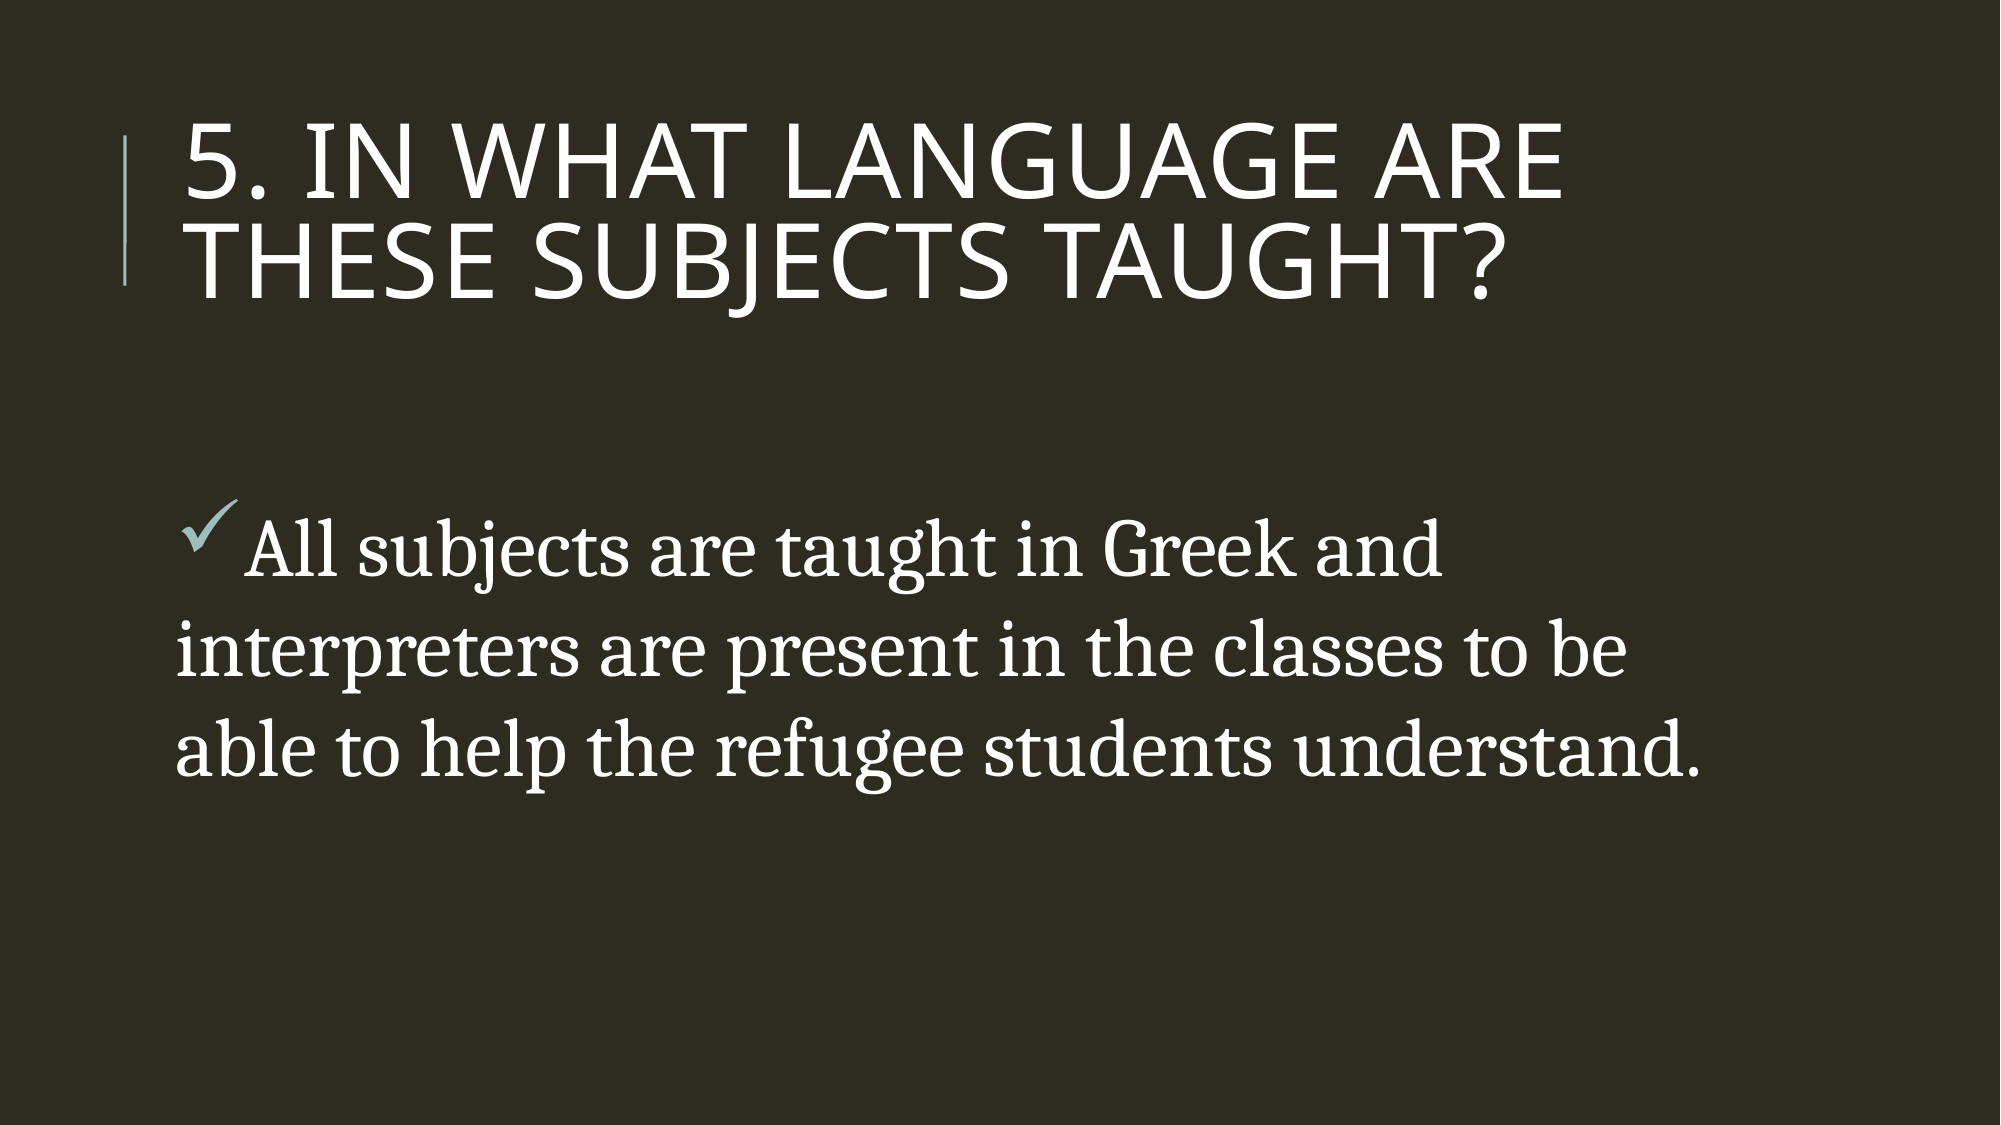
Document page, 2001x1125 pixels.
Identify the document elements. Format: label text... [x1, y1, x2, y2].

title 5. In what language are these subjects taught? [168, 96, 1763, 342]
list All subjects are taught in Greek and interpreters are present in the classes to be able to help the refugee students understand. [168, 485, 1763, 1125]
